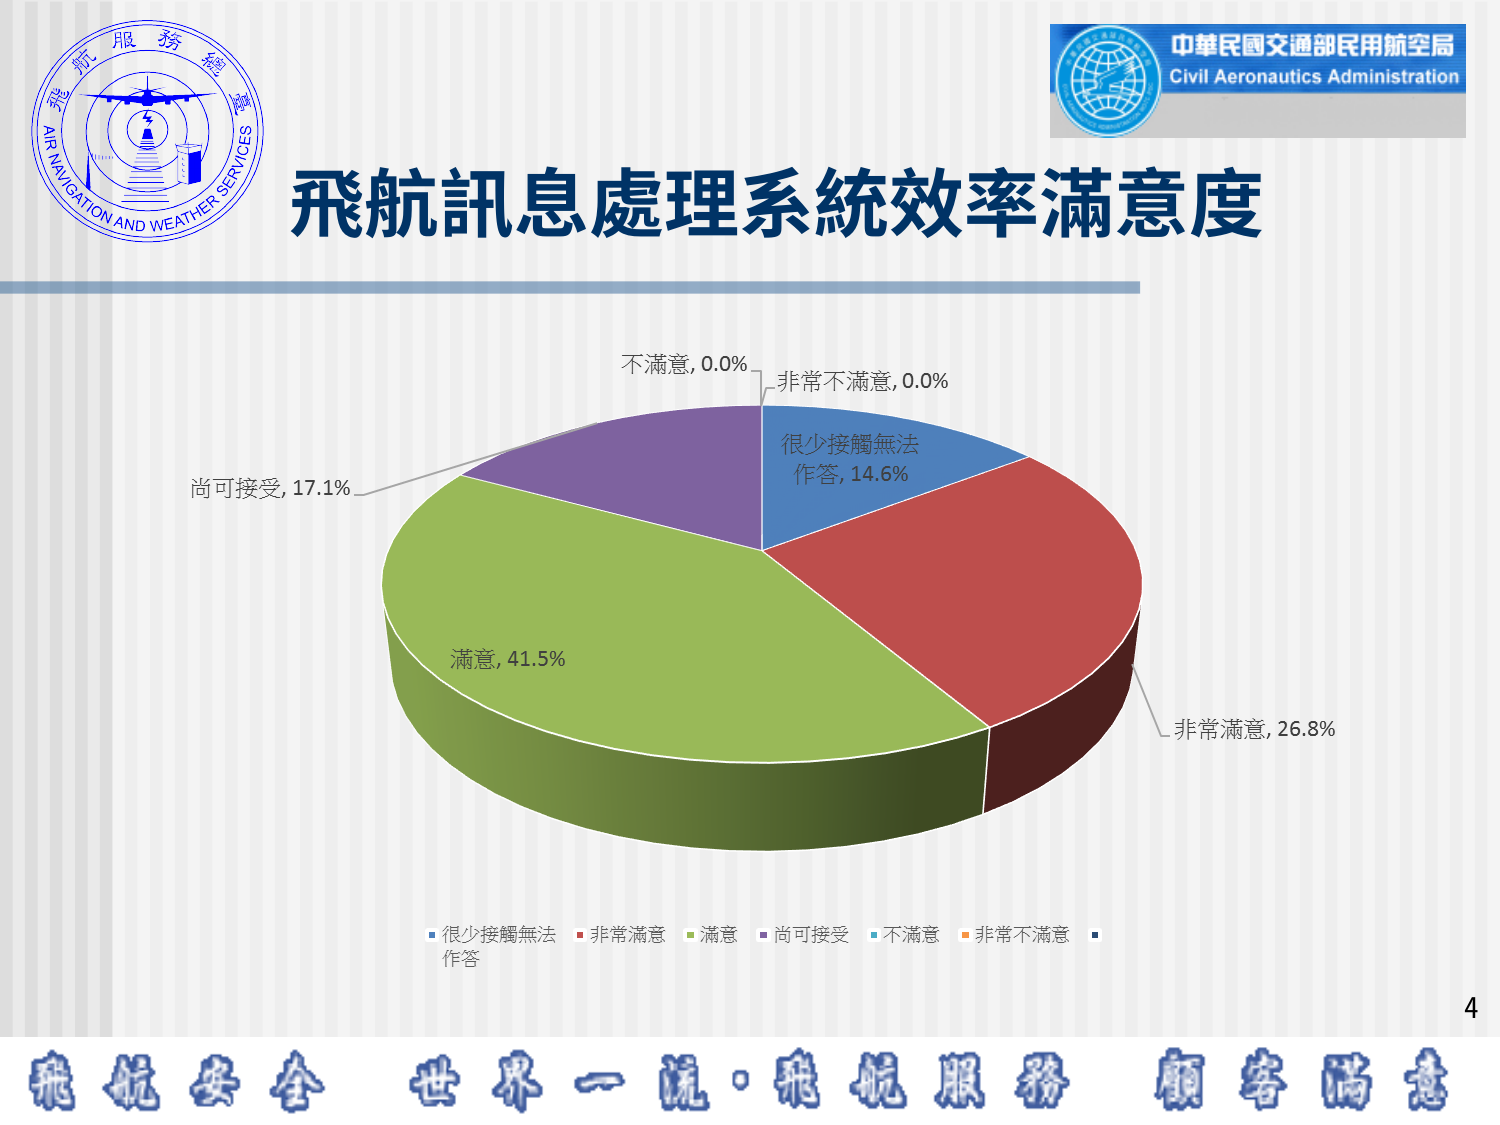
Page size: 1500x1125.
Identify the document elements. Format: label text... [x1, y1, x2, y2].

text_box <編號> [1181, 964, 1495, 1040]
title 飛航訊息處理系統效率滿意度 [274, 148, 1388, 255]
chart [174, 332, 1349, 997]
